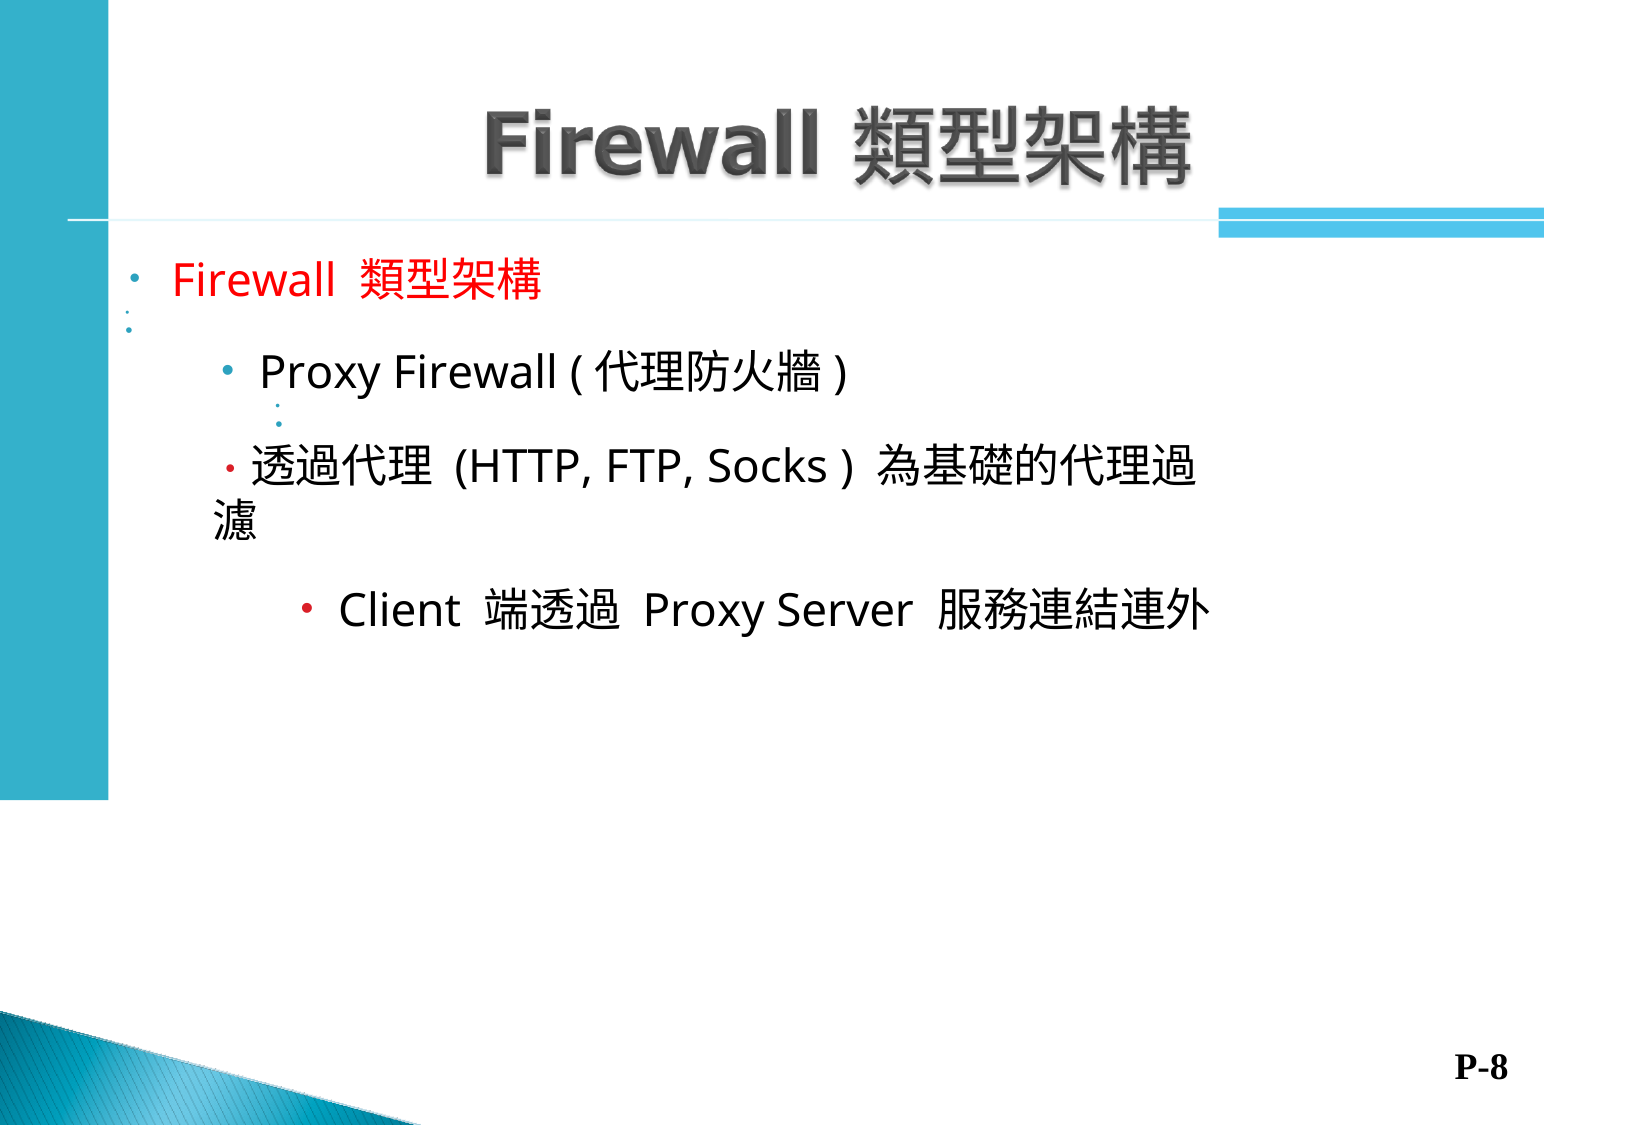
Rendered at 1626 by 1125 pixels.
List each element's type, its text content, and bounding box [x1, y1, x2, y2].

text_box Firewall 類型架構 Proxy Firewall (代理防火牆) • 透過代理 (HTTP, FTP, Socks ) 為基礎的代理過濾 Client 端透過 Proxy Server 服務連結連外 [125, 250, 1221, 575]
text_box [470, 81, 1201, 203]
text_box P-10 [1452, 1042, 1532, 1090]
